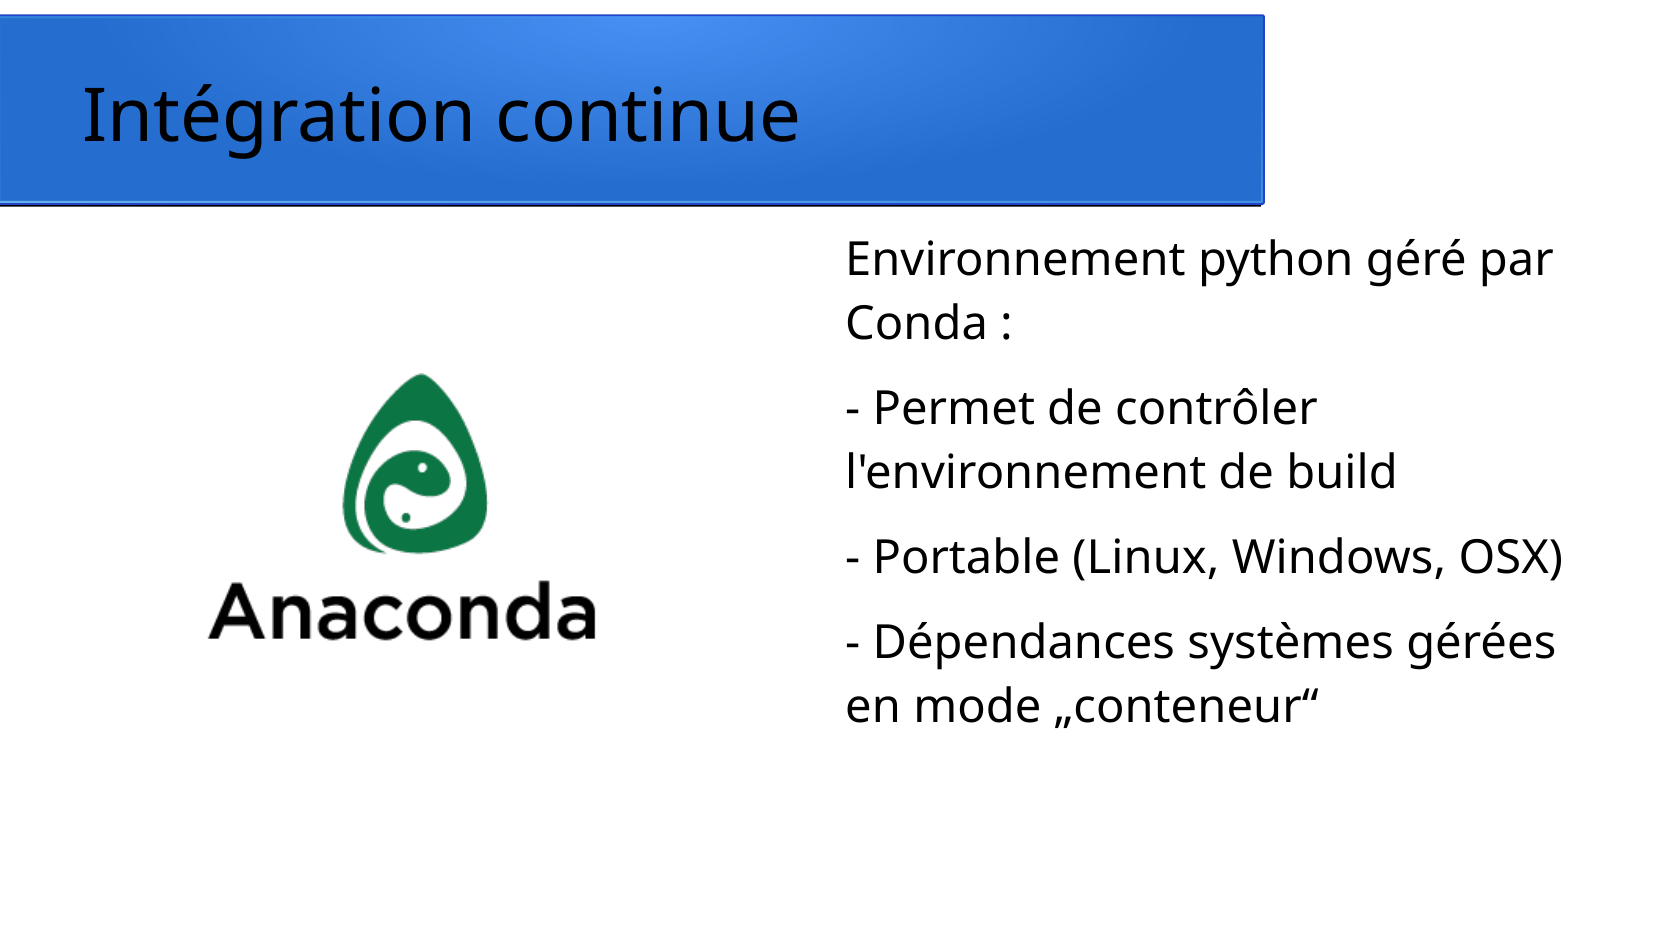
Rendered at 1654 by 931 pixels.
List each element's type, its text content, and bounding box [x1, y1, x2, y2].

picture [202, 369, 603, 650]
title Intégration continue [82, 35, 1235, 189]
list Environnement python géré par Conda : - Permet de contrôler l'environnement de build - Portable (Linux, Windows, OSX) - Dépendances systèmes gérées en mode „conteneur“ [845, 224, 1572, 764]
